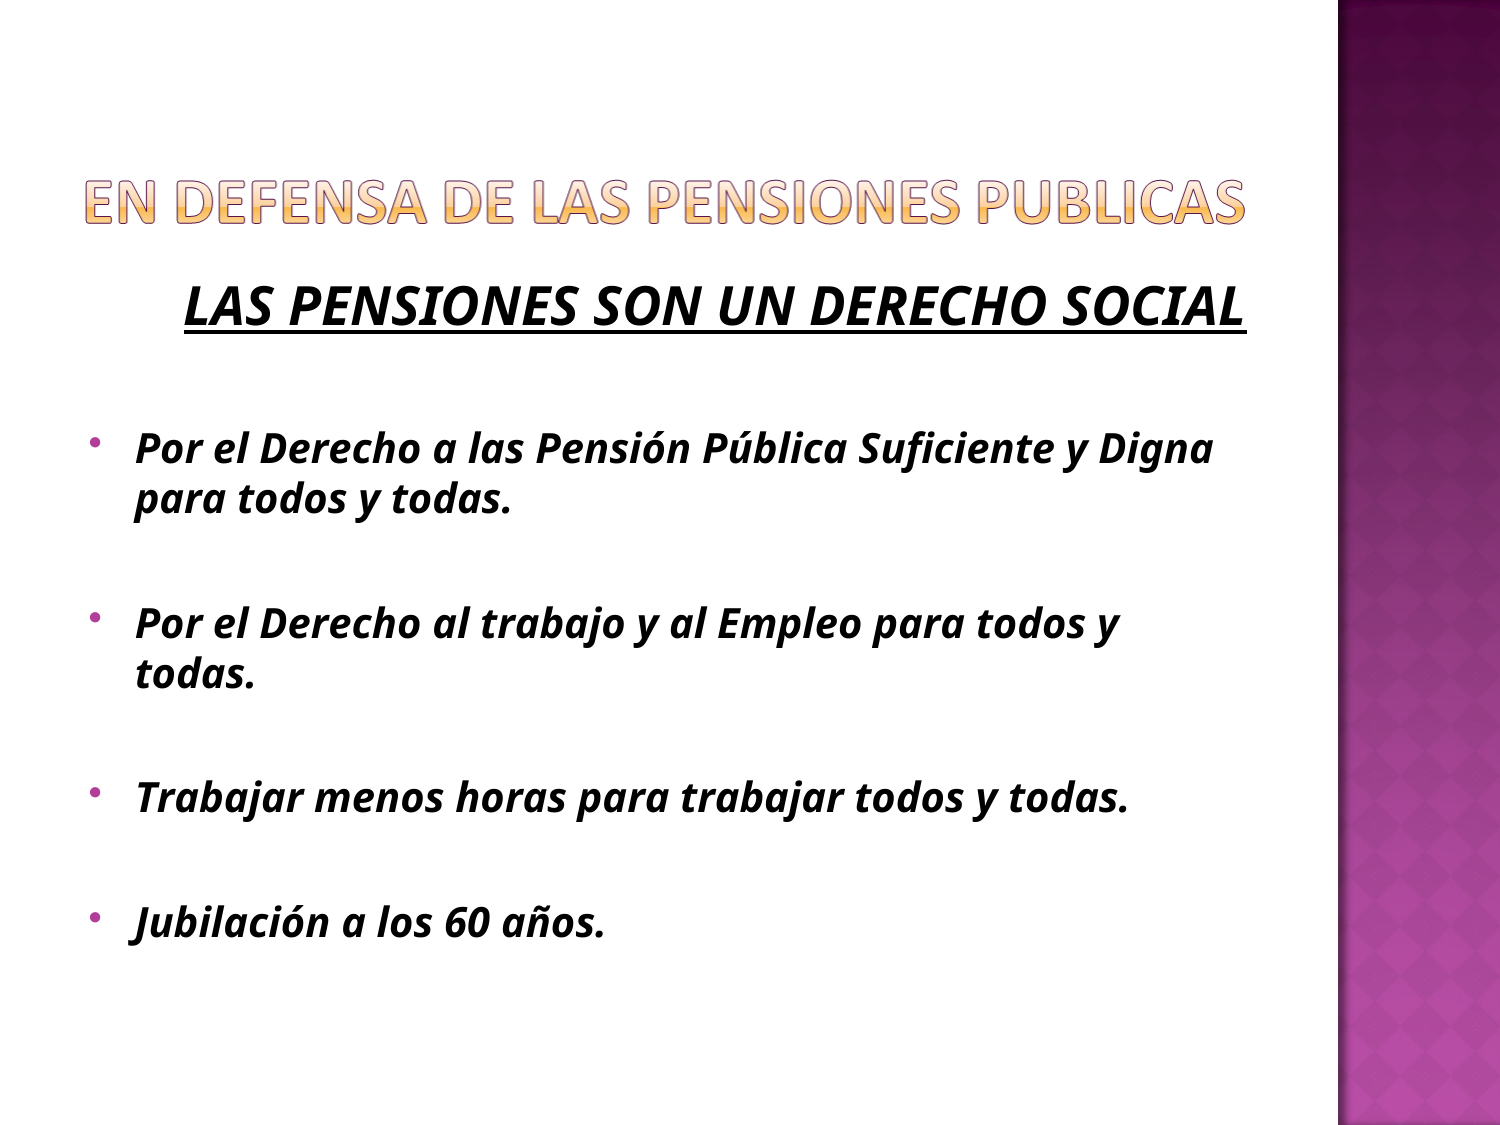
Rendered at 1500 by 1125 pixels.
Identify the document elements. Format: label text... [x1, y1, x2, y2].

list LAS PENSIONES SON UN DERECHO SOCIAL Por el Derecho a las Pensión Pública Suficiente y Digna para todos y todas. Por el Derecho al trabajo y al Empleo para todos y todas. Trabajar menos horas para trabajar todos y todas. Jubilación a los 60 años. [75, 263, 1263, 1060]
picture [1337, 0, 1500, 1125]
text_box [41, 52, 1287, 241]
